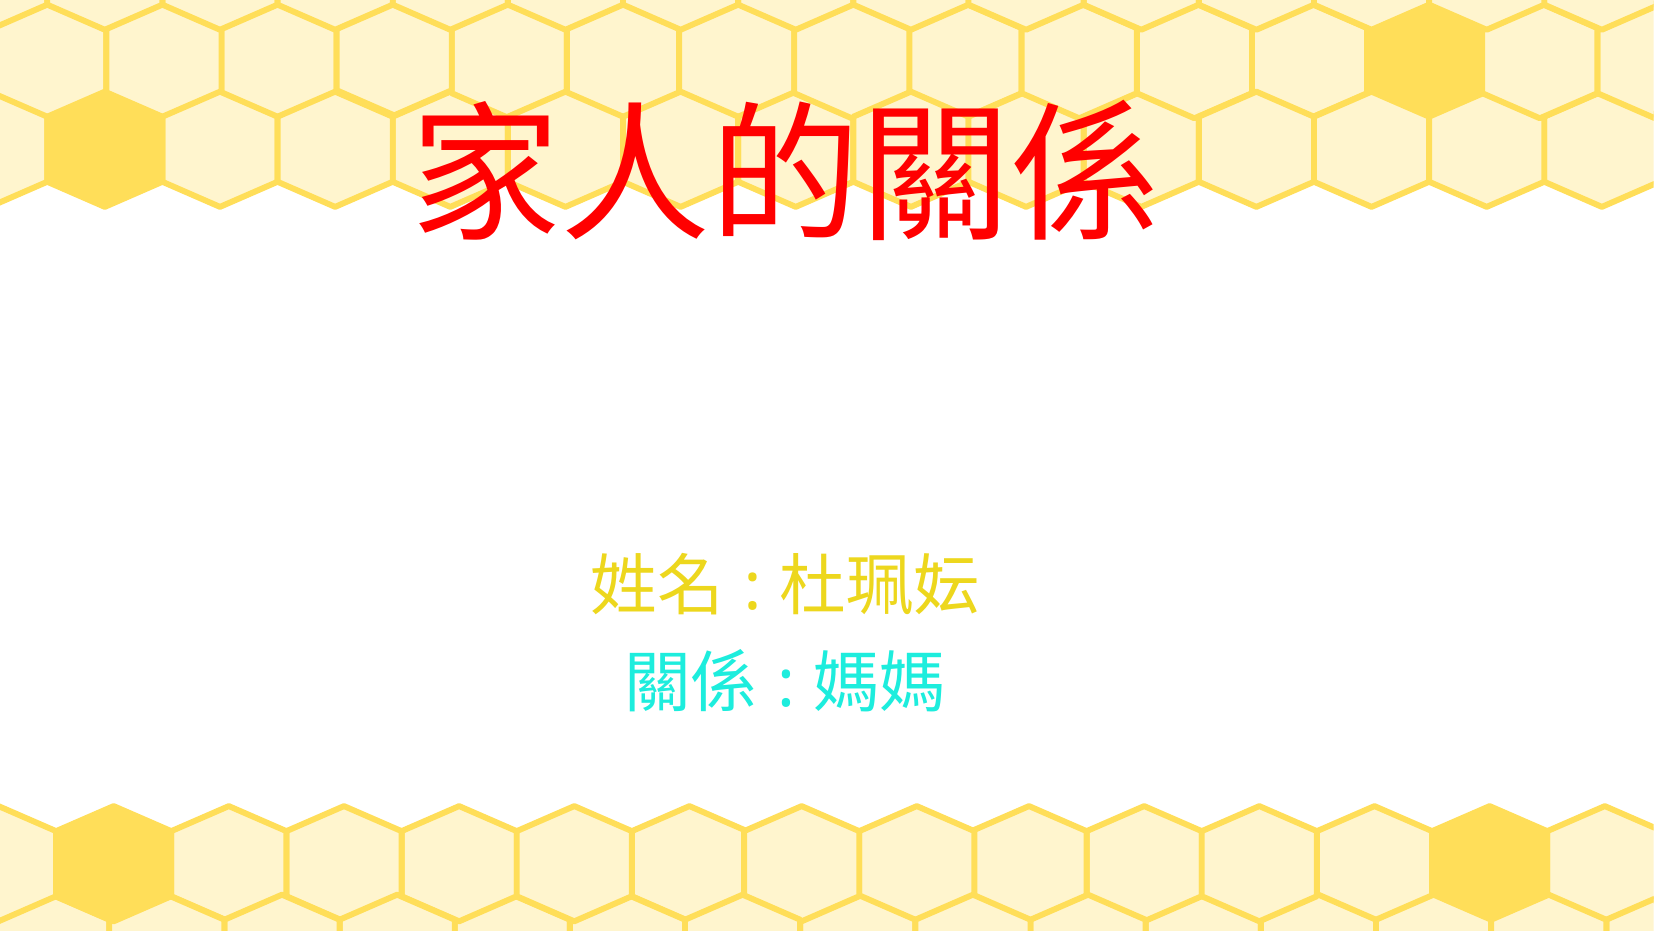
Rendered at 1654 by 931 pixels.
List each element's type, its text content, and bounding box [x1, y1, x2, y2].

subtitle 姓名:杜珮妘 關係:媽媽 [41, 558, 1530, 700]
title 家人的關係 [357, 0, 1214, 355]
